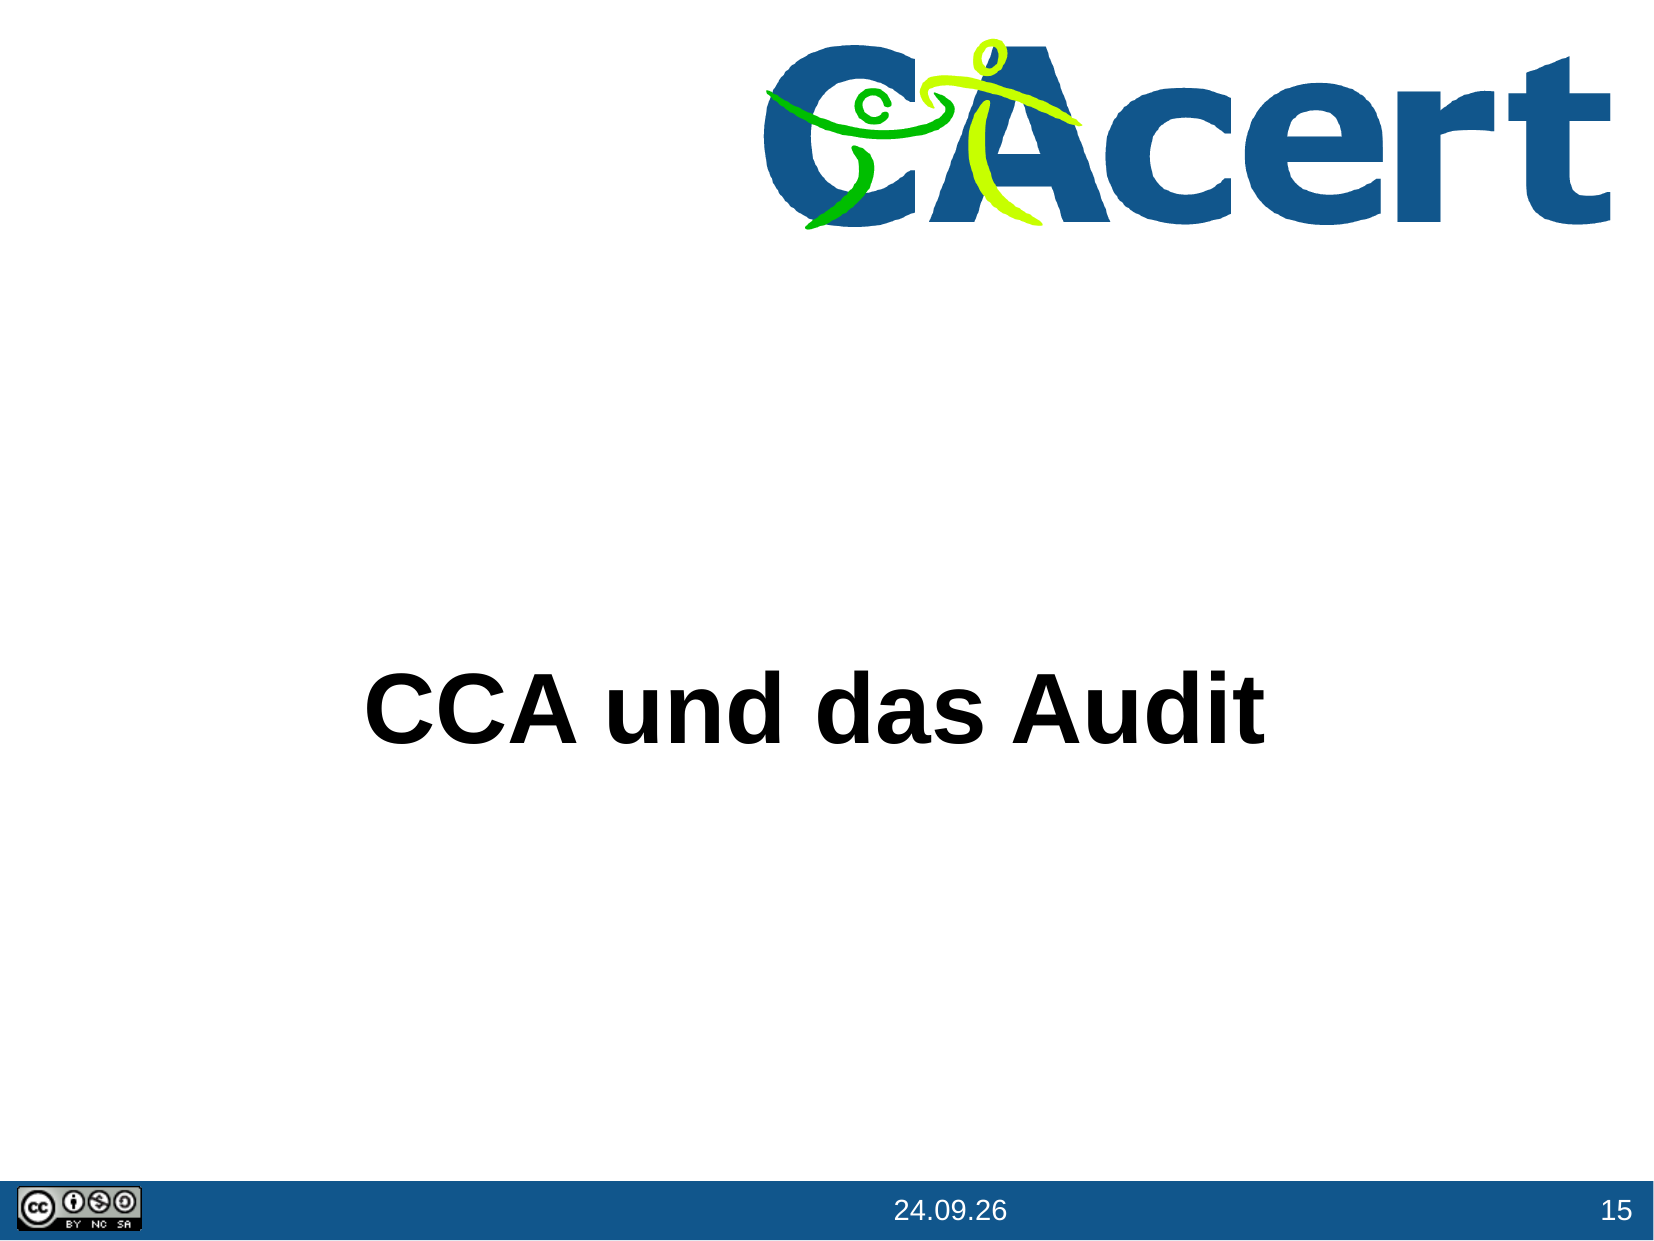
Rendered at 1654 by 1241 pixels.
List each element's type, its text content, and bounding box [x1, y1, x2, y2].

title CCA und das Audit [70, 295, 1560, 1123]
picture [17, 1186, 142, 1231]
picture [761, 35, 1613, 231]
